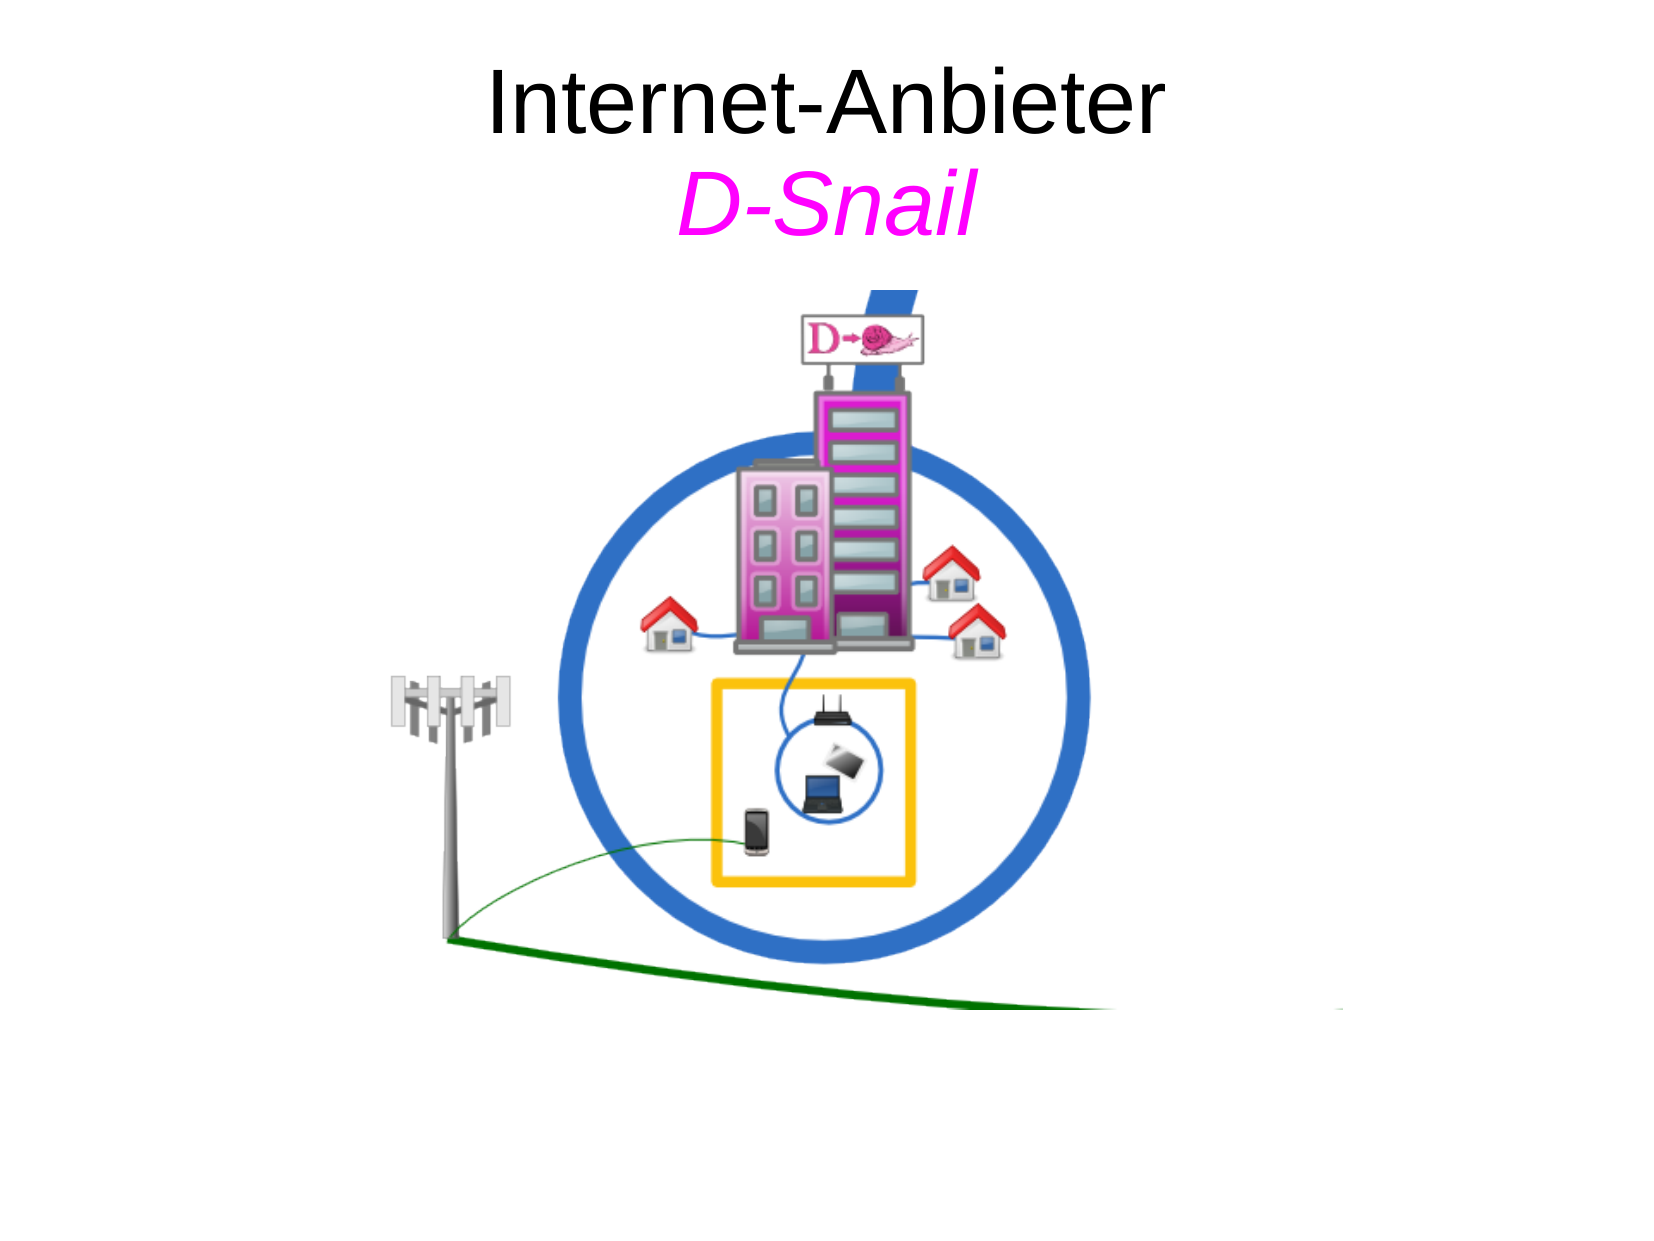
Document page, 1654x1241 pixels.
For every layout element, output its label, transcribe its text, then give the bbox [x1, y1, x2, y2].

picture [310, 290, 1343, 1010]
title Internet-Anbieter D-Snail [82, 49, 1571, 257]
